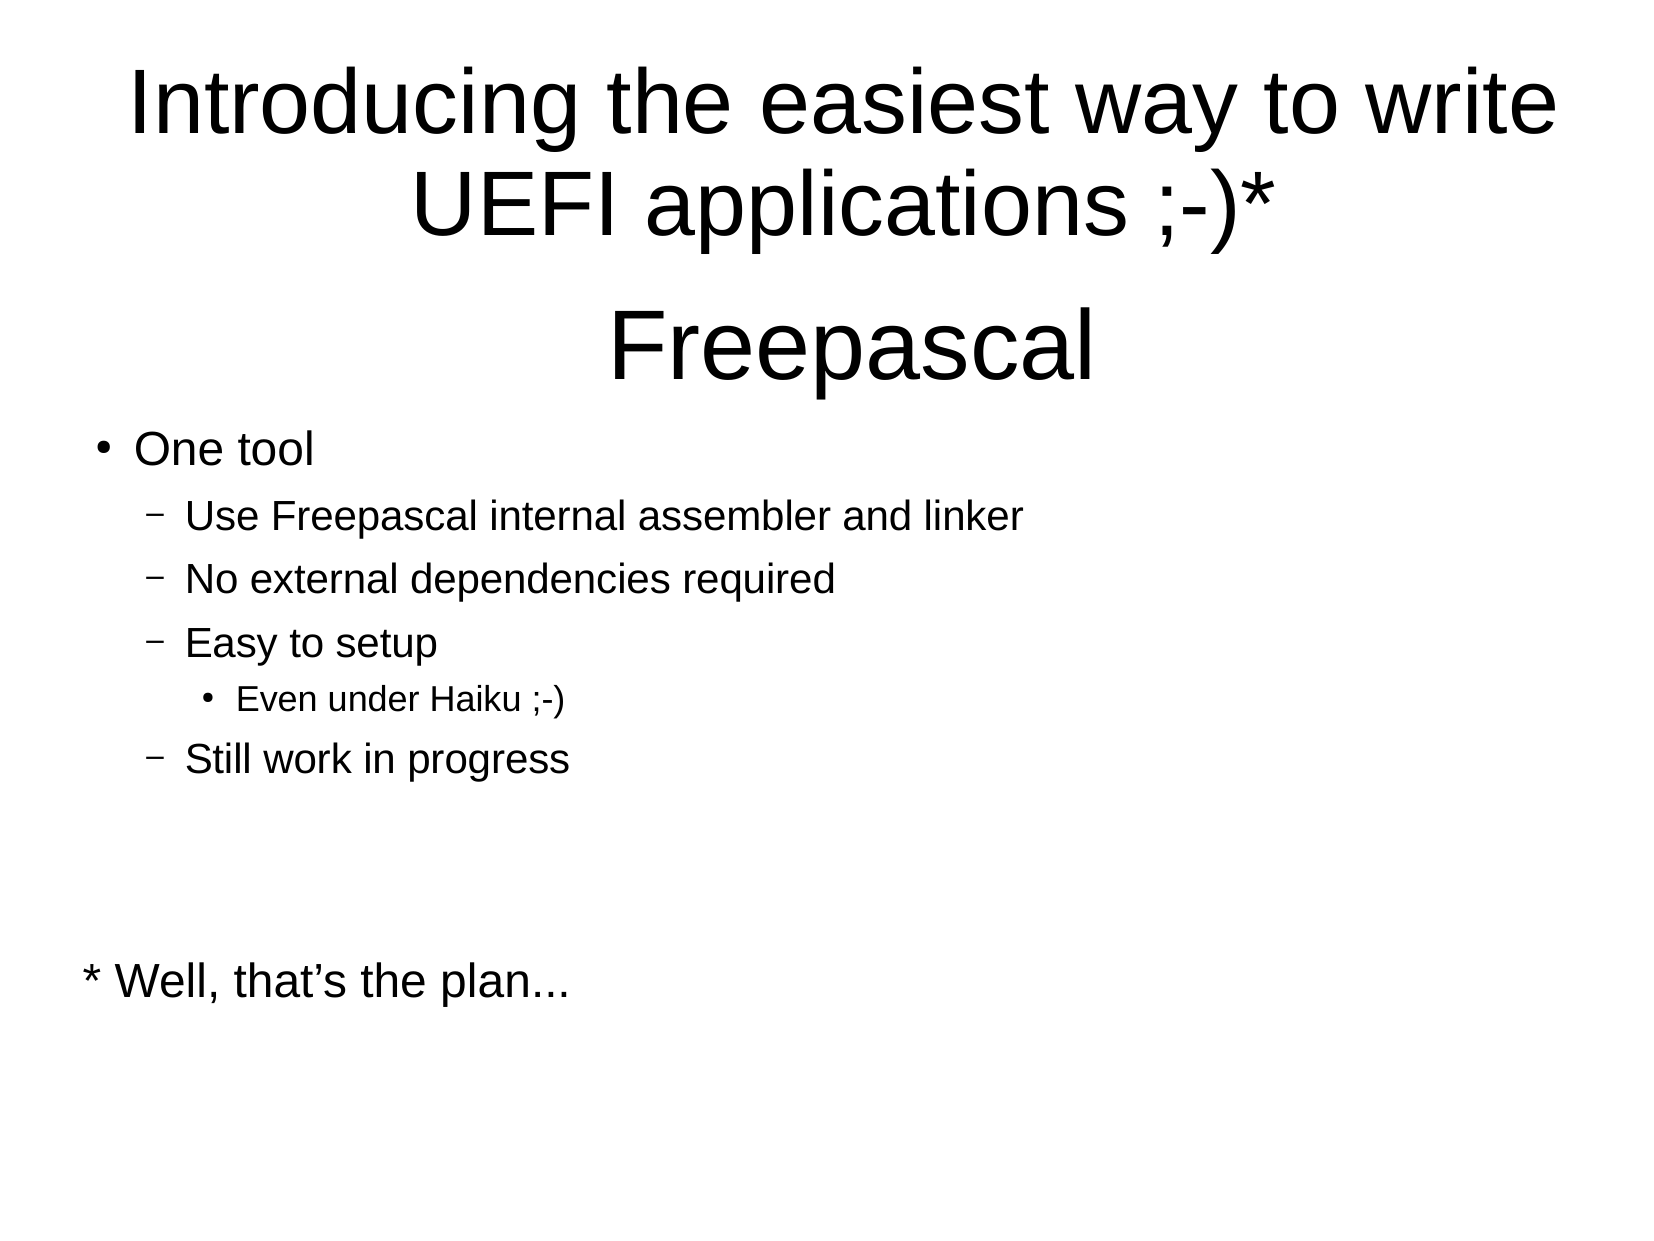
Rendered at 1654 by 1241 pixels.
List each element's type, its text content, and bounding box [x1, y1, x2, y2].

title Introducing the easiest way to write UEFI applications ;-)* [82, 49, 1571, 257]
list Freepascal One tool Use Freepascal internal assembler and linker No external dependencies required Easy to setup Even under Haiku ;-) Still work in progress * Well, that’s the plan... [82, 290, 1571, 1010]
